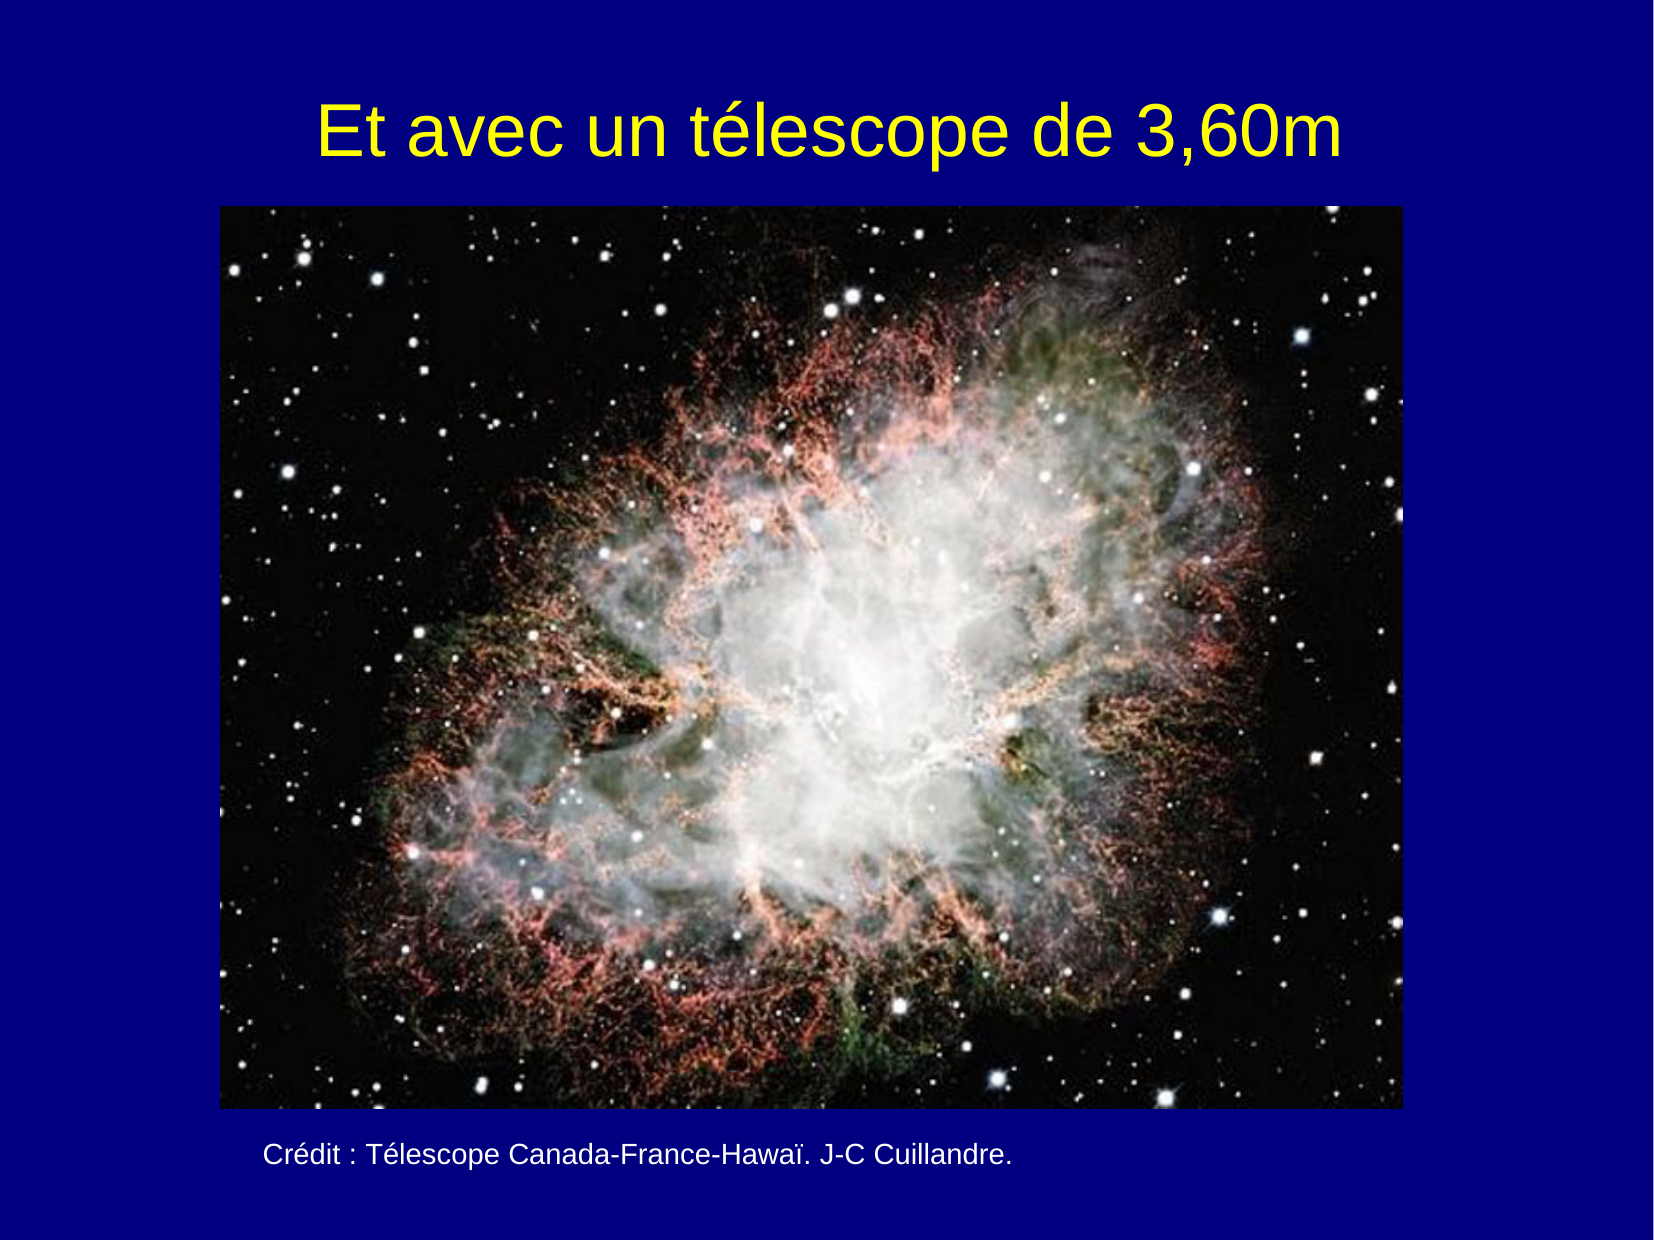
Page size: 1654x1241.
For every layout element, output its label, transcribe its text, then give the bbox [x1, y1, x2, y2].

picture [220, 206, 1403, 1109]
subtitle Crédit : Télescope Canada-France-Hawaï. J-C Cuillandre. [248, 1129, 1337, 1186]
title Et avec un télescope de 3,60m [137, 27, 1544, 235]
